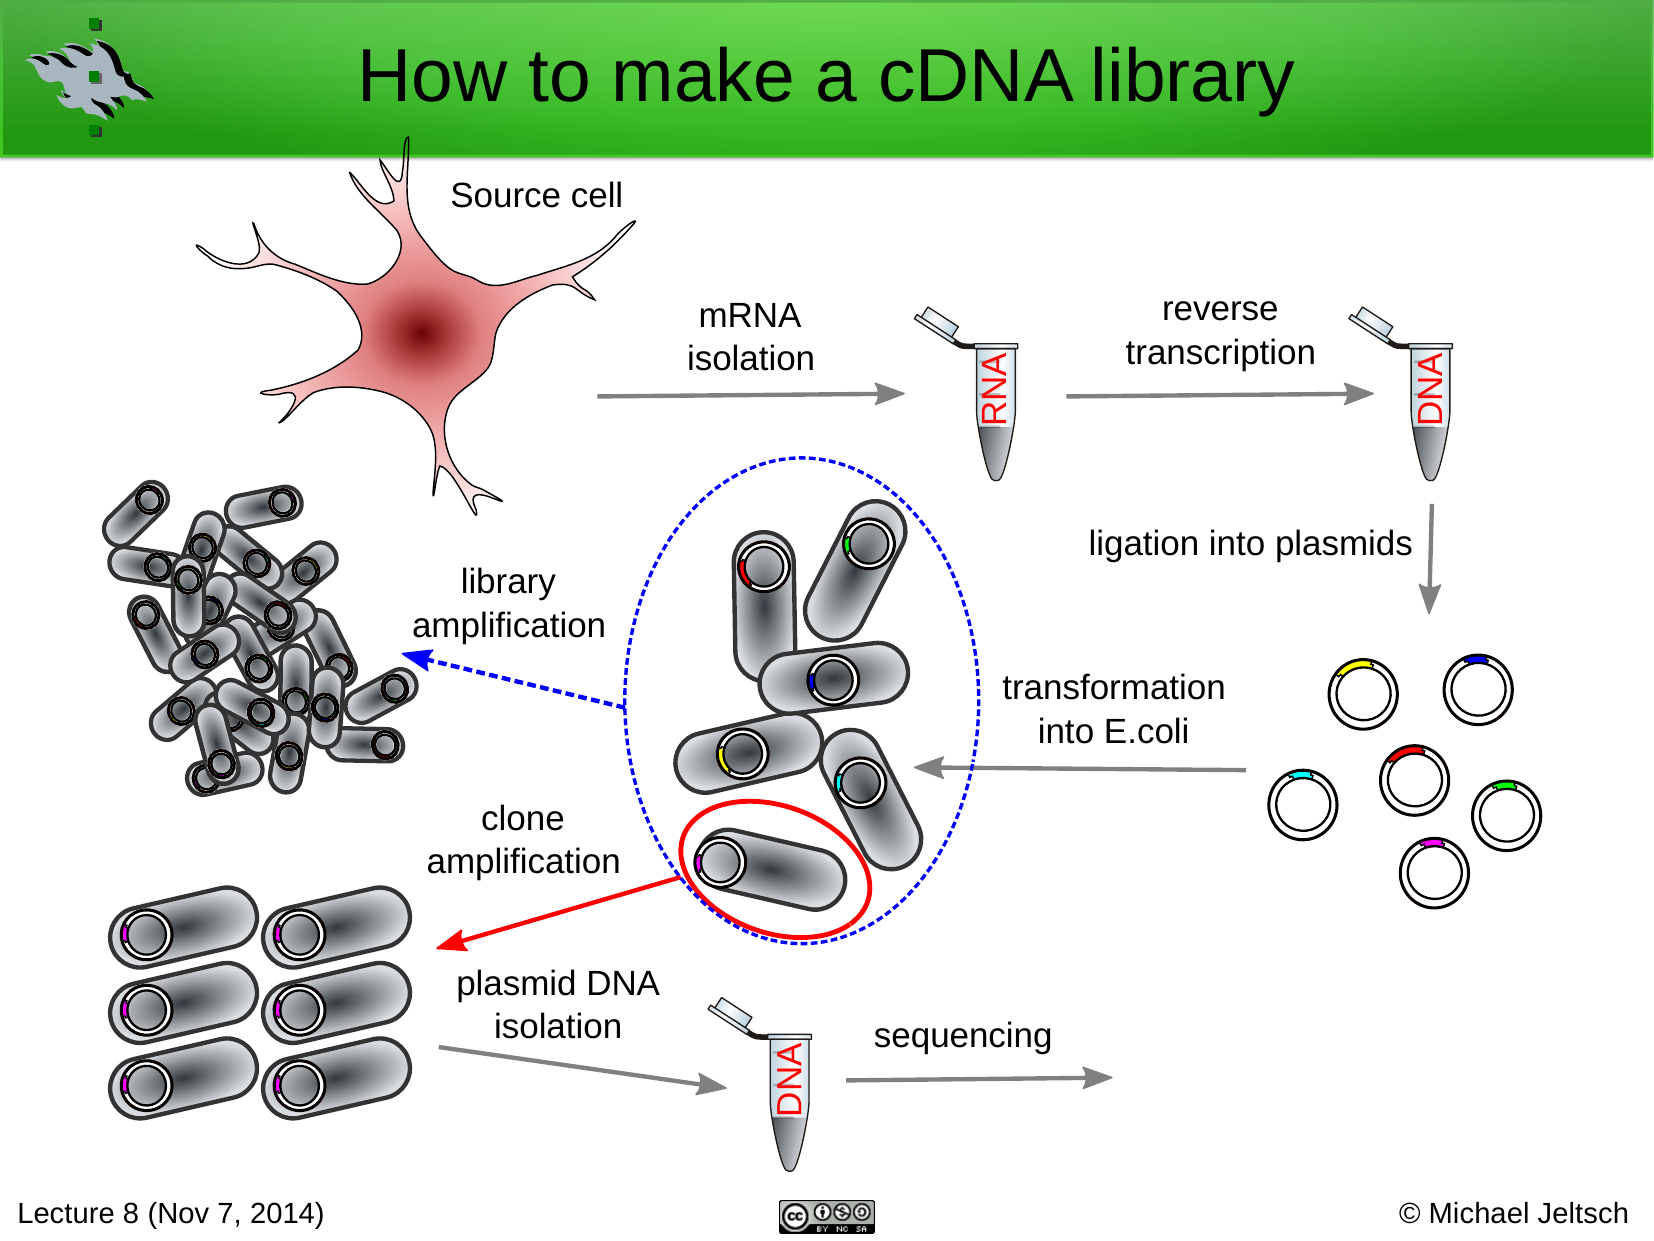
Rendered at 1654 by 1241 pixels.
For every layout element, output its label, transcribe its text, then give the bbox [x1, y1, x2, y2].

title How to make a cDNA library [206, 30, 1448, 121]
picture [779, 1200, 875, 1234]
picture [101, 136, 1552, 1173]
